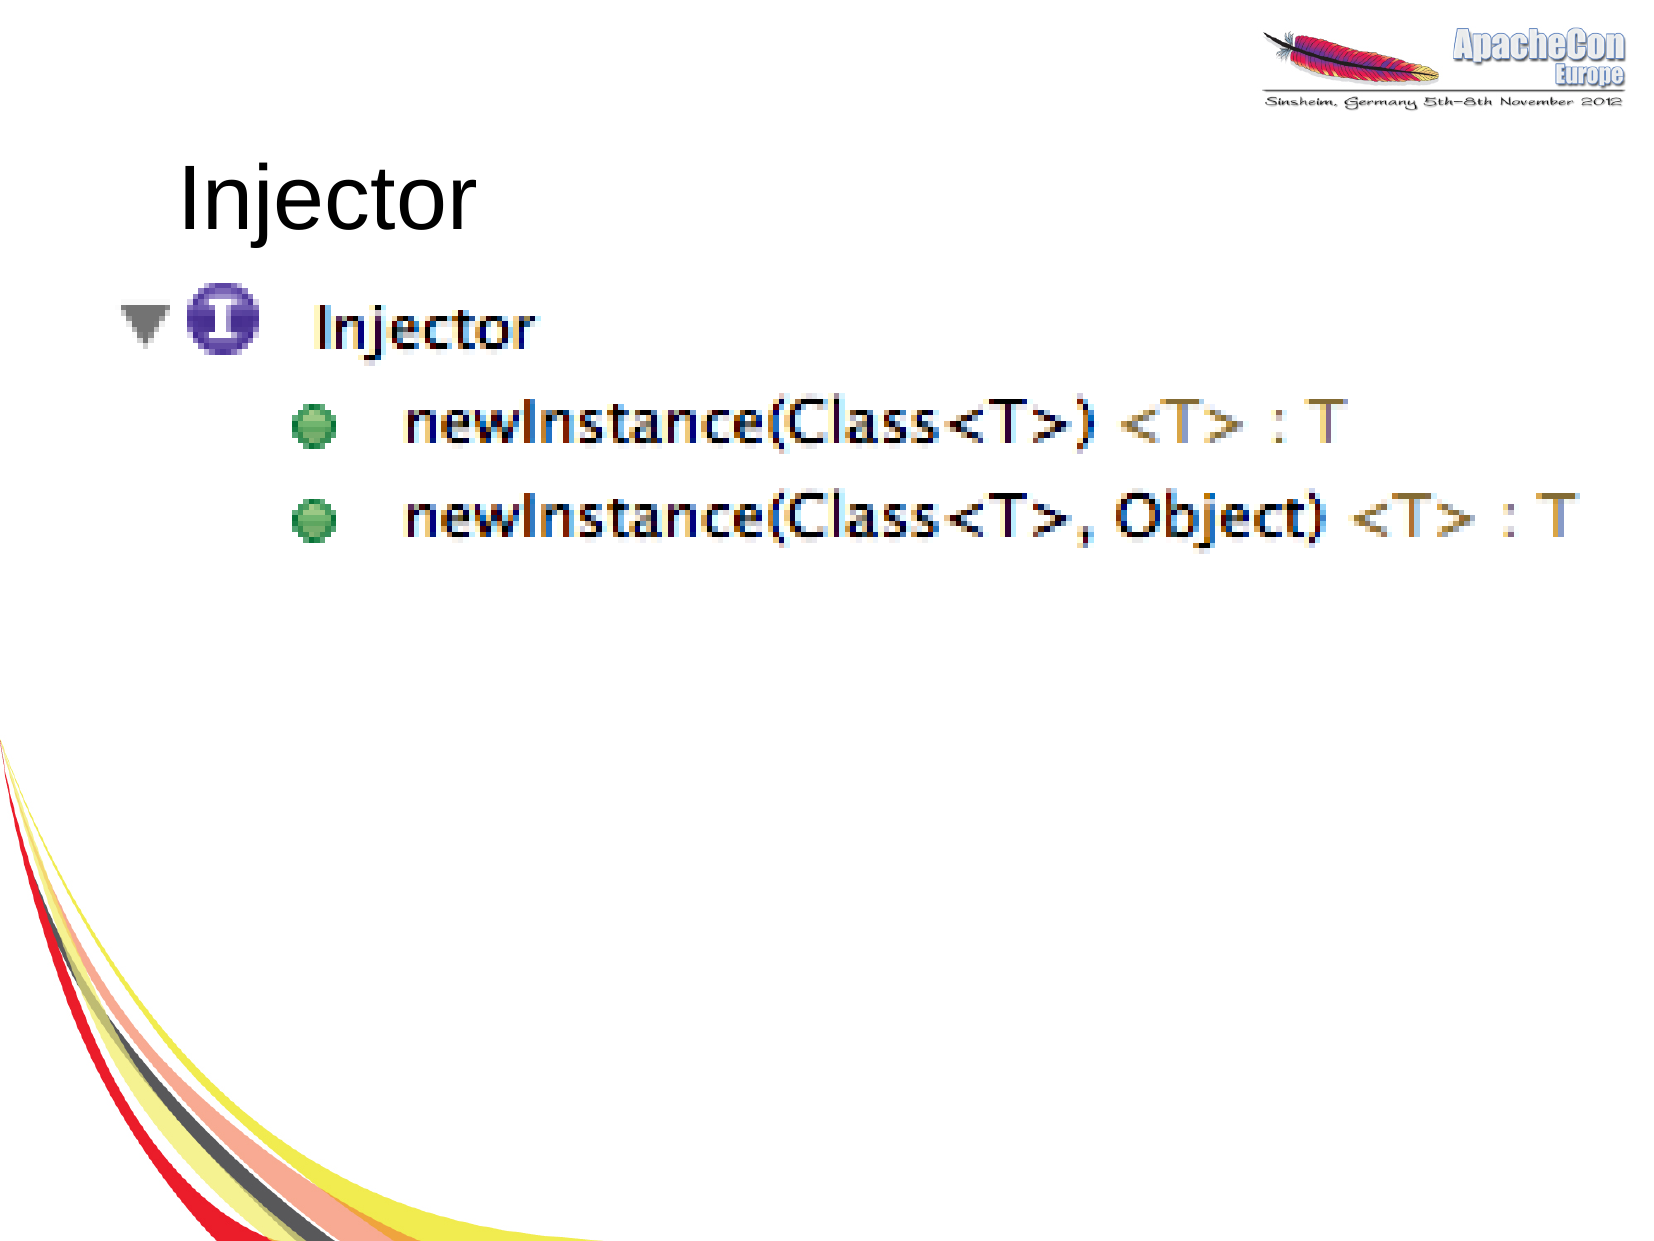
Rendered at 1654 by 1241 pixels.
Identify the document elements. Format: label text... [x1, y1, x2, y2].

picture [0, 0, 1654, 1241]
title Injector [177, 141, 1536, 254]
